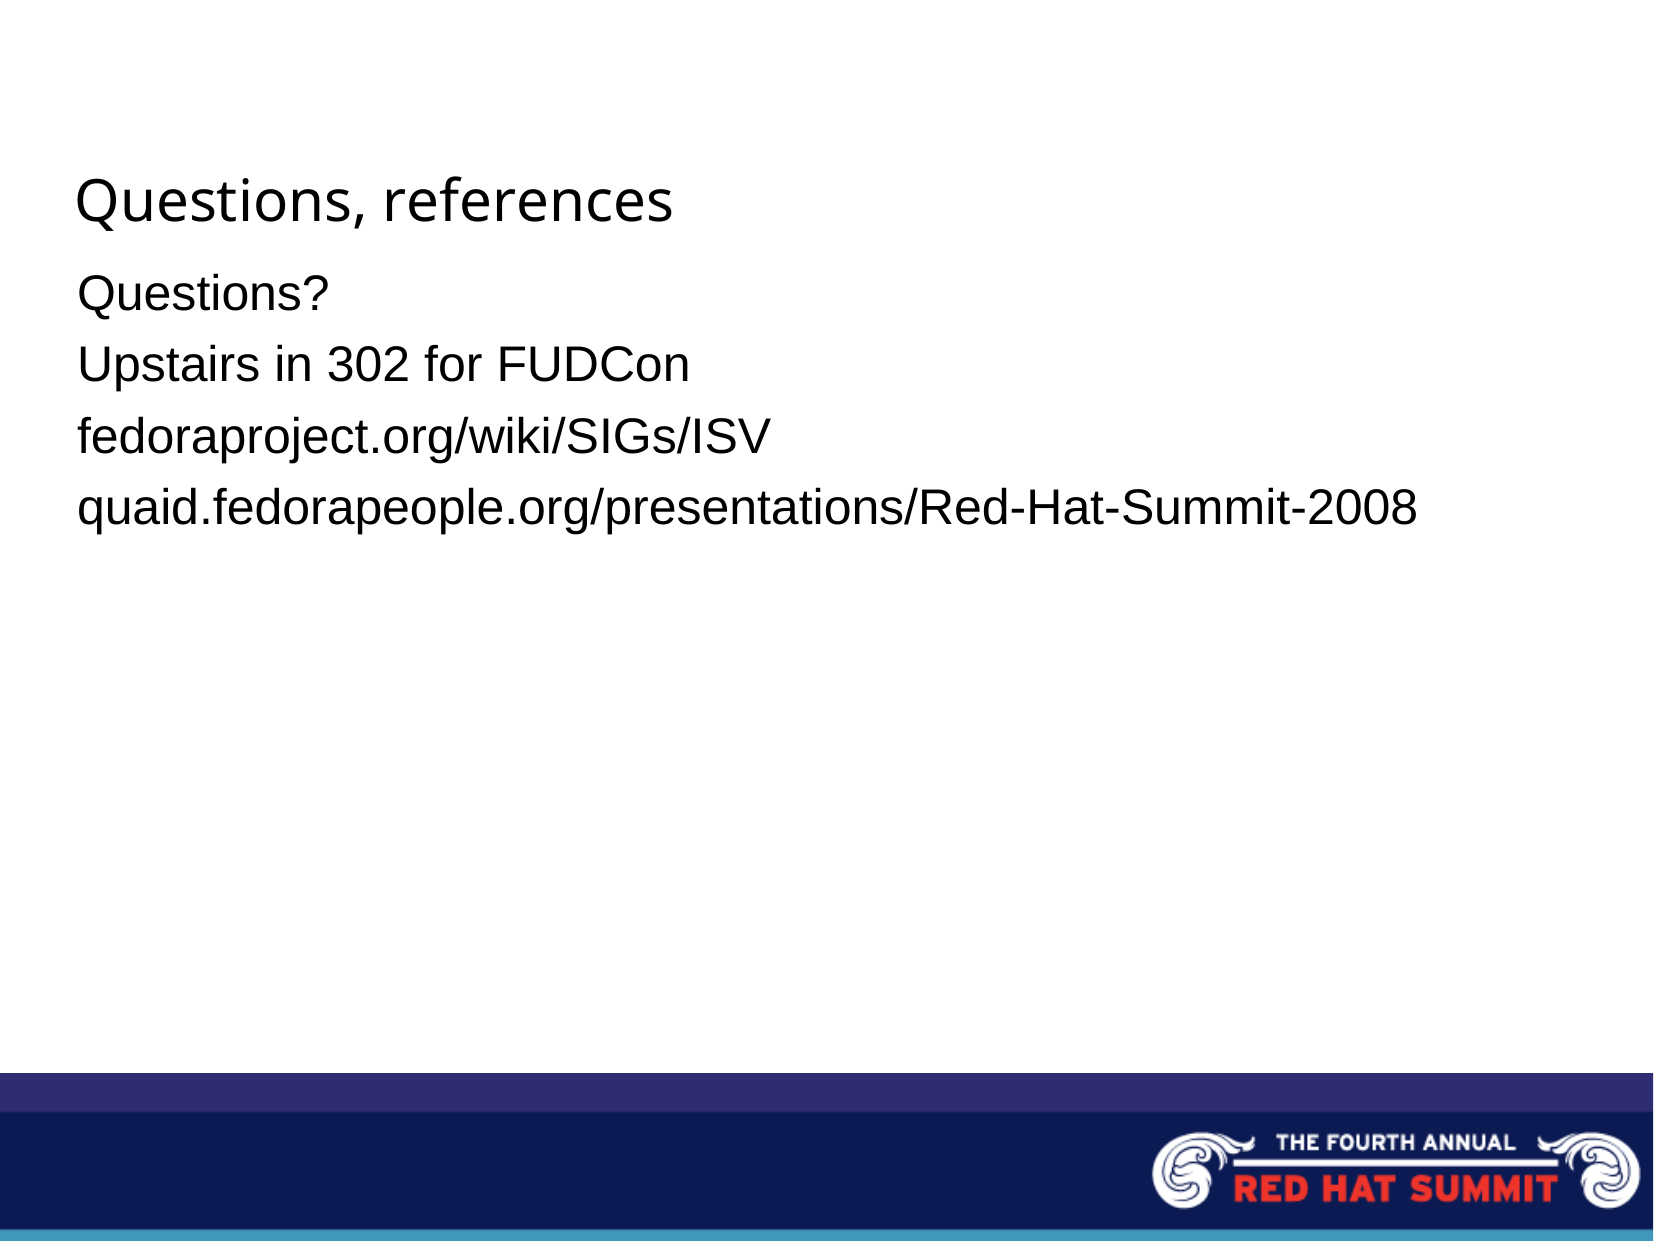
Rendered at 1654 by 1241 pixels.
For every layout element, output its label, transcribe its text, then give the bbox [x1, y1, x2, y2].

picture [0, 1073, 1654, 1241]
list Questions? Upstairs in 302 for FUDCon fedoraproject.org/wiki/SIGs/ISV quaid.fedorapeople.org/presentations/Red-Hat-Summit-2008 [77, 264, 1500, 1174]
title Questions, references [74, 140, 1506, 259]
